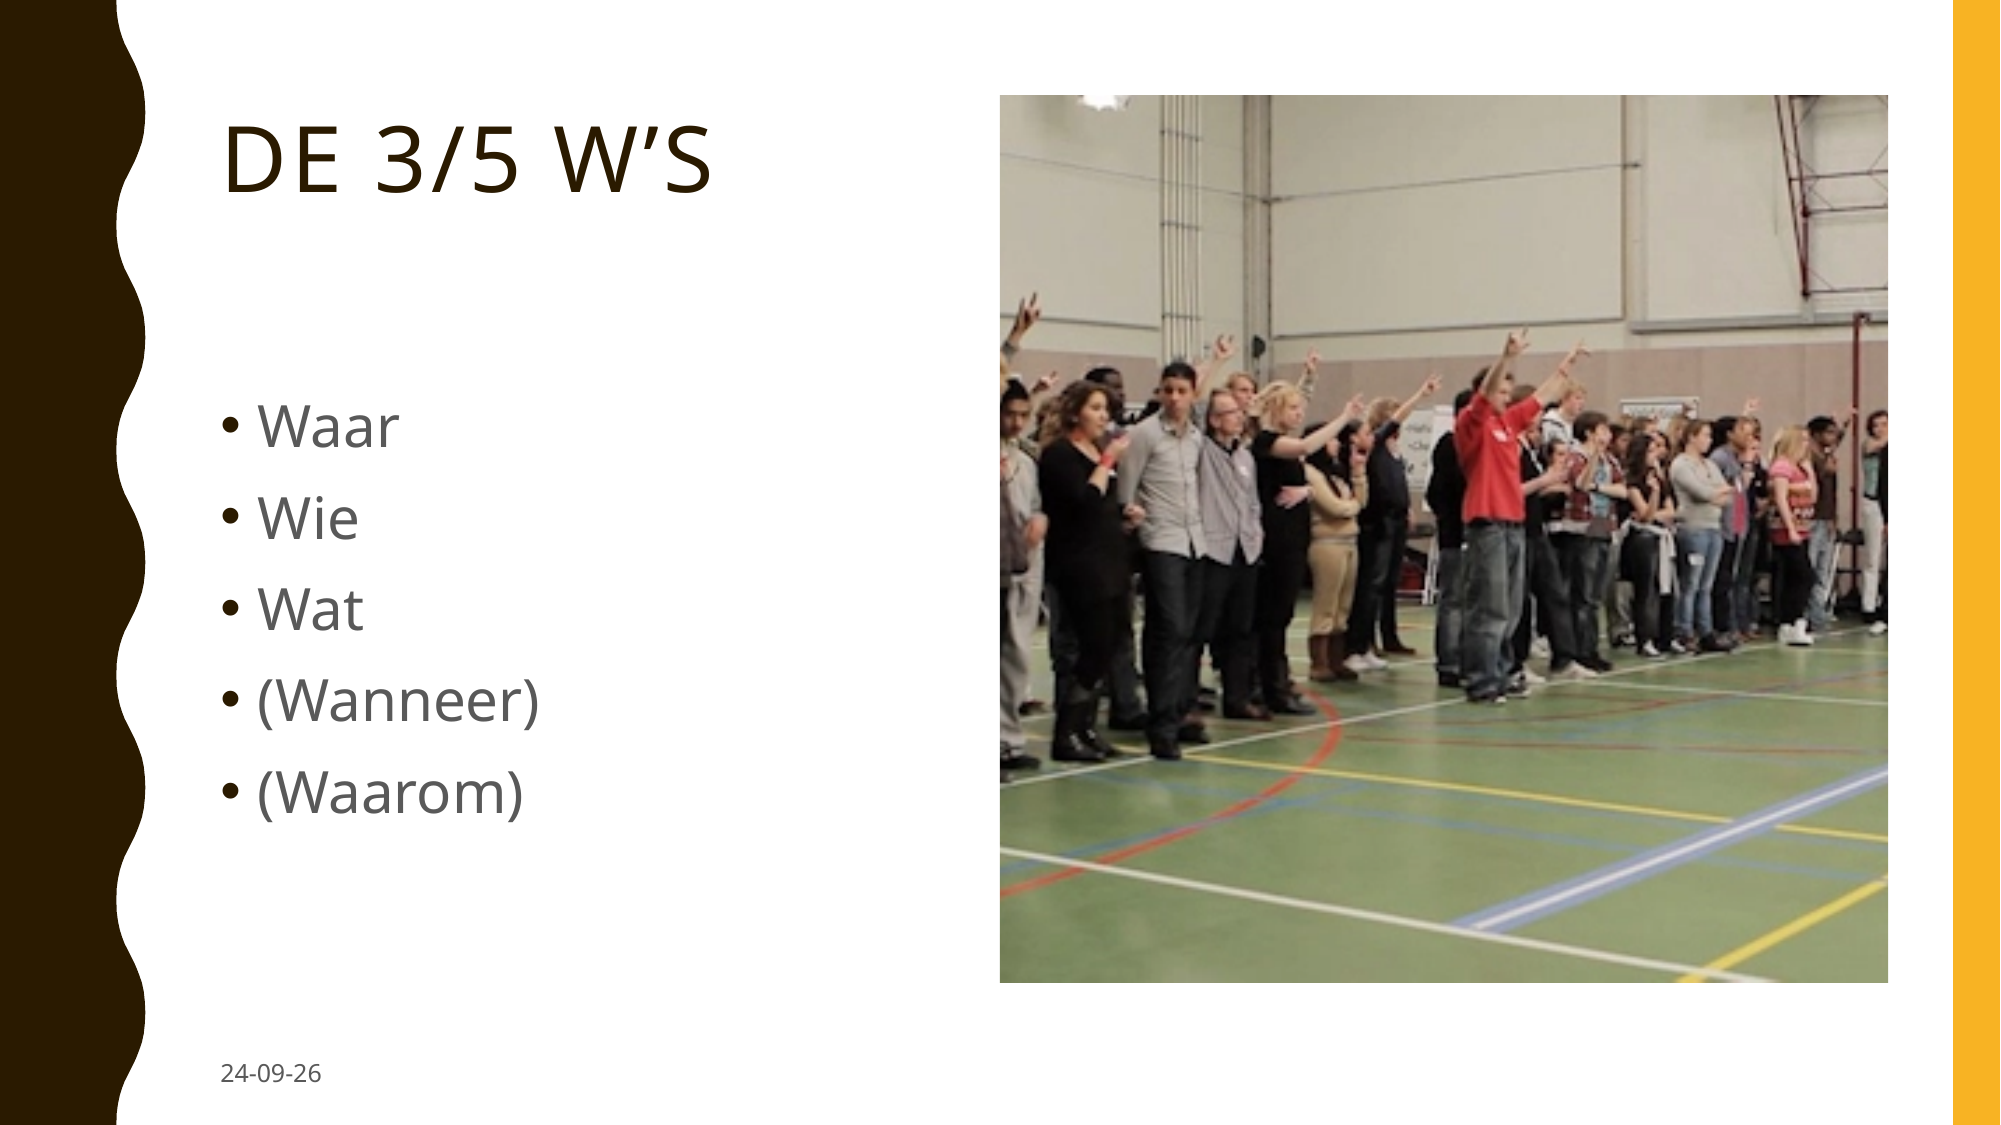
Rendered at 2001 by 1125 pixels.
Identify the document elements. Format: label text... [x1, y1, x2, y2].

picture [999, 95, 1889, 983]
list Waar Wie Wat (Wanneer) (Waarom) [205, 375, 922, 965]
text_box 7-3-2021 [205, 1045, 588, 1104]
title De 3/5 W’s [205, 105, 921, 323]
